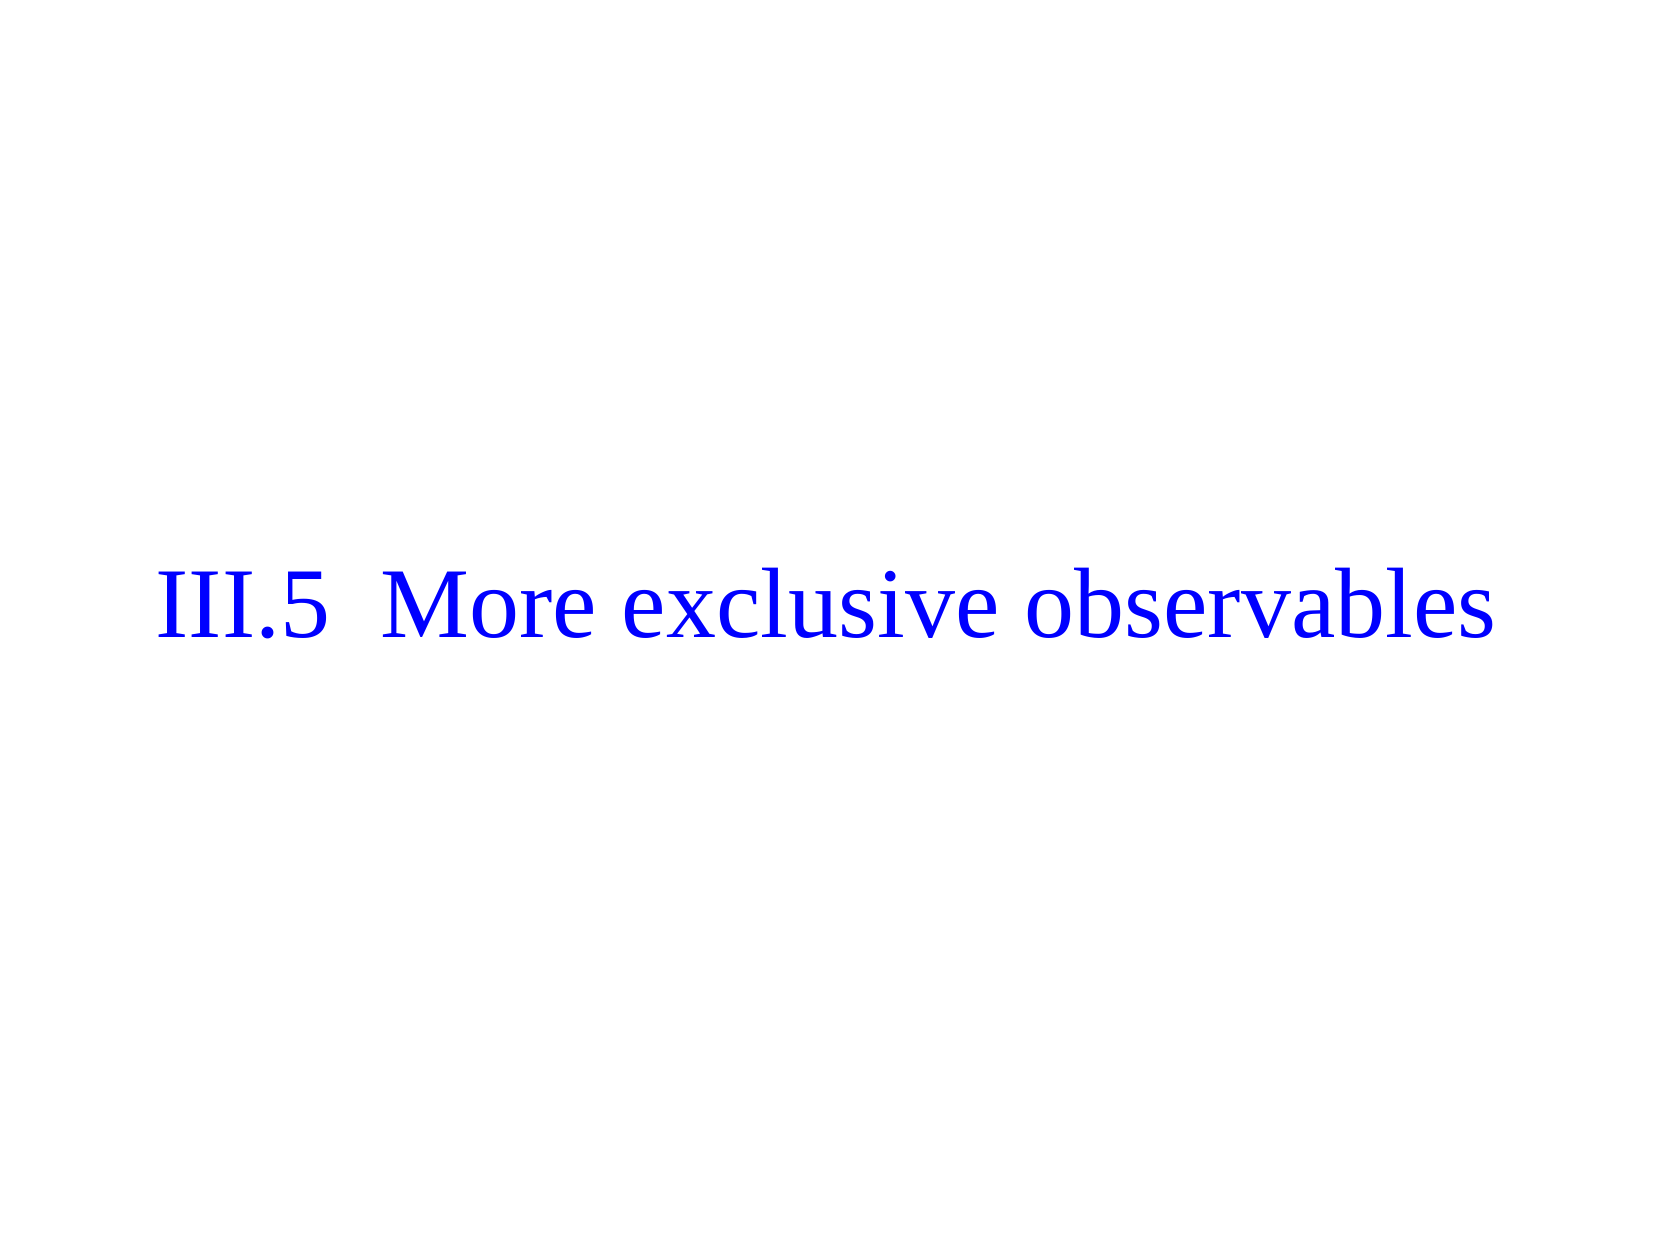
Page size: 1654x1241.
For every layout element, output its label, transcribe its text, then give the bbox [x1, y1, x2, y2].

text_box III.5 More exclusive observables [53, 548, 1600, 709]
